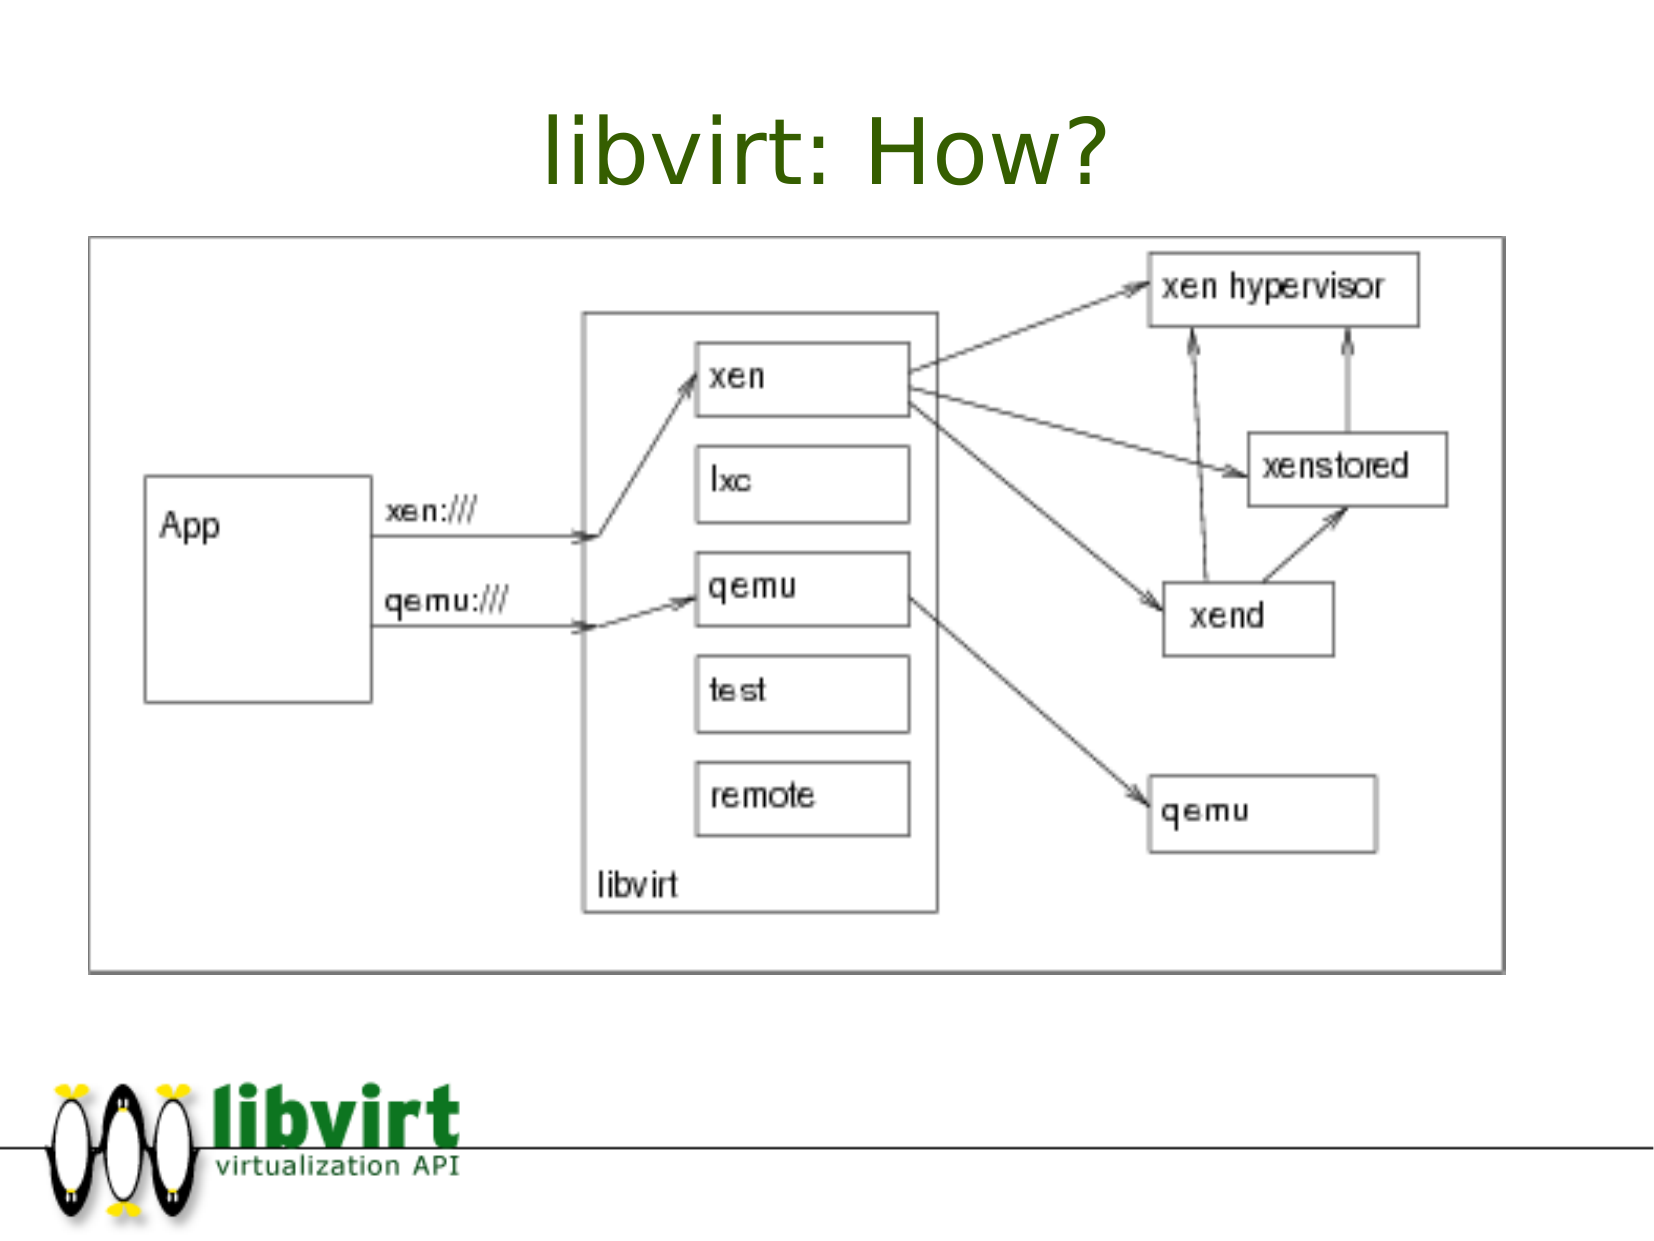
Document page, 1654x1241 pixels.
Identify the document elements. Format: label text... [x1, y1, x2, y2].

picture [0, 1076, 1654, 1241]
picture [88, 236, 1506, 975]
title libvirt: How? [82, 49, 1571, 257]
